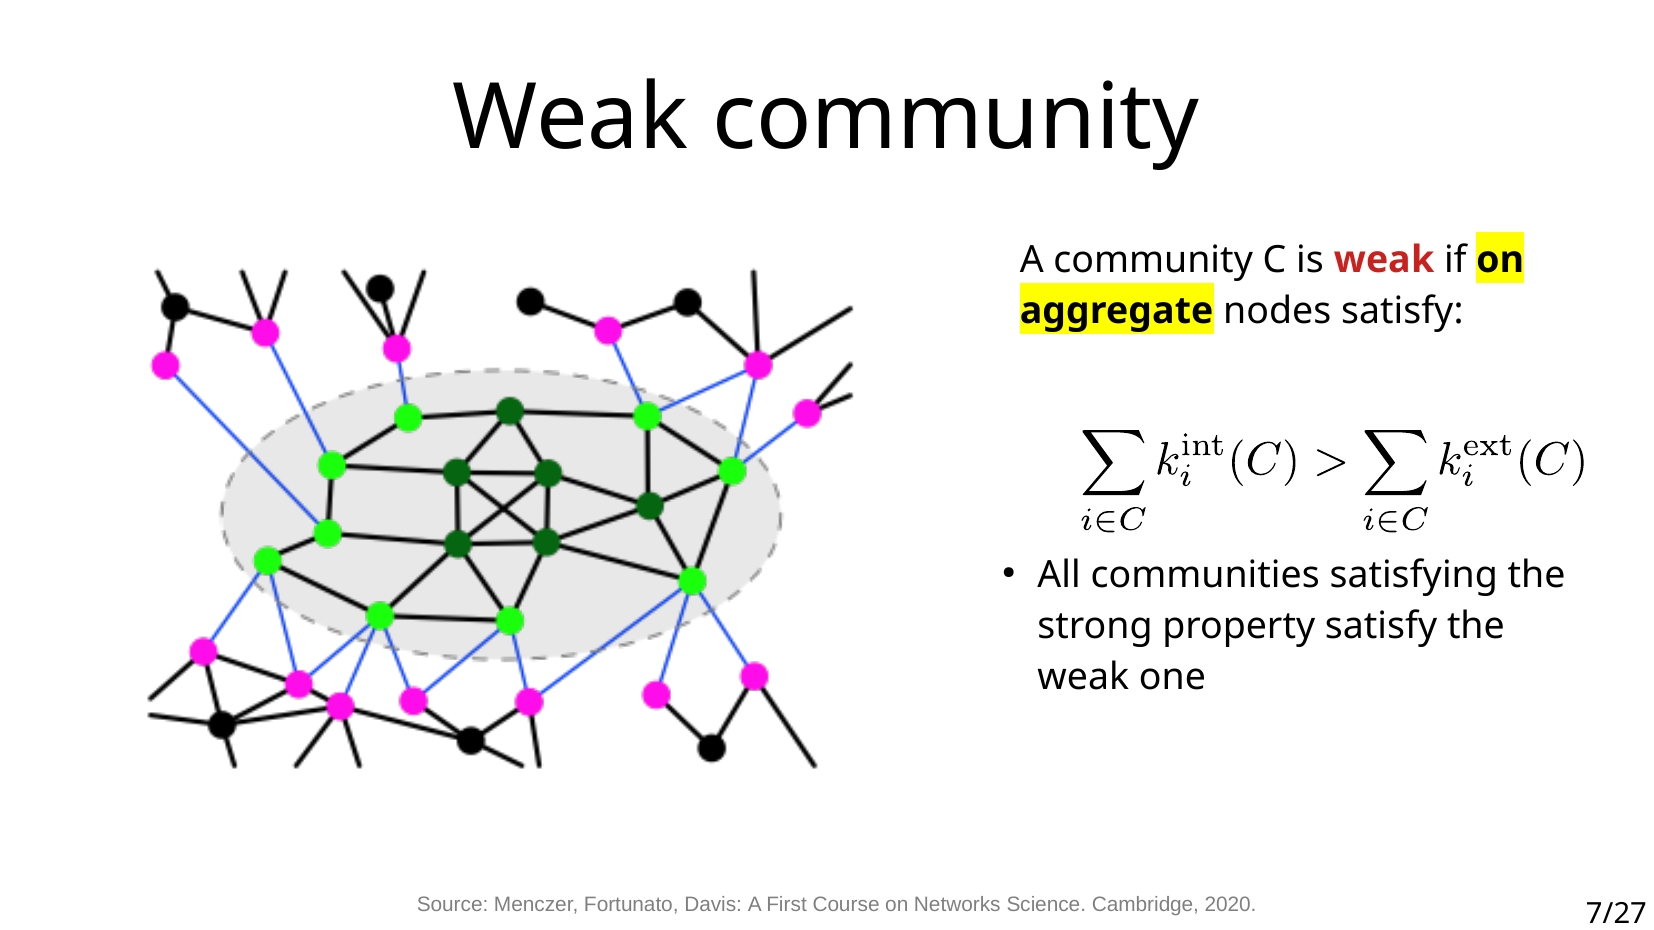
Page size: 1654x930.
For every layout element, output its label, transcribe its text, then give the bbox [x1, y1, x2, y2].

text_box All communities satisfying the strong property satisfy the weak one [987, 540, 1618, 691]
title Weak community [82, 1, 1571, 225]
text_box Source: Menczer, Fortunato, Davis: A First Course on Networks Science. Cambridge, 2020. [304, 885, 1370, 930]
picture [1080, 425, 1589, 533]
picture [135, 260, 860, 781]
text_box A community C is weak if on aggregate nodes satisfy: [1005, 224, 1636, 376]
